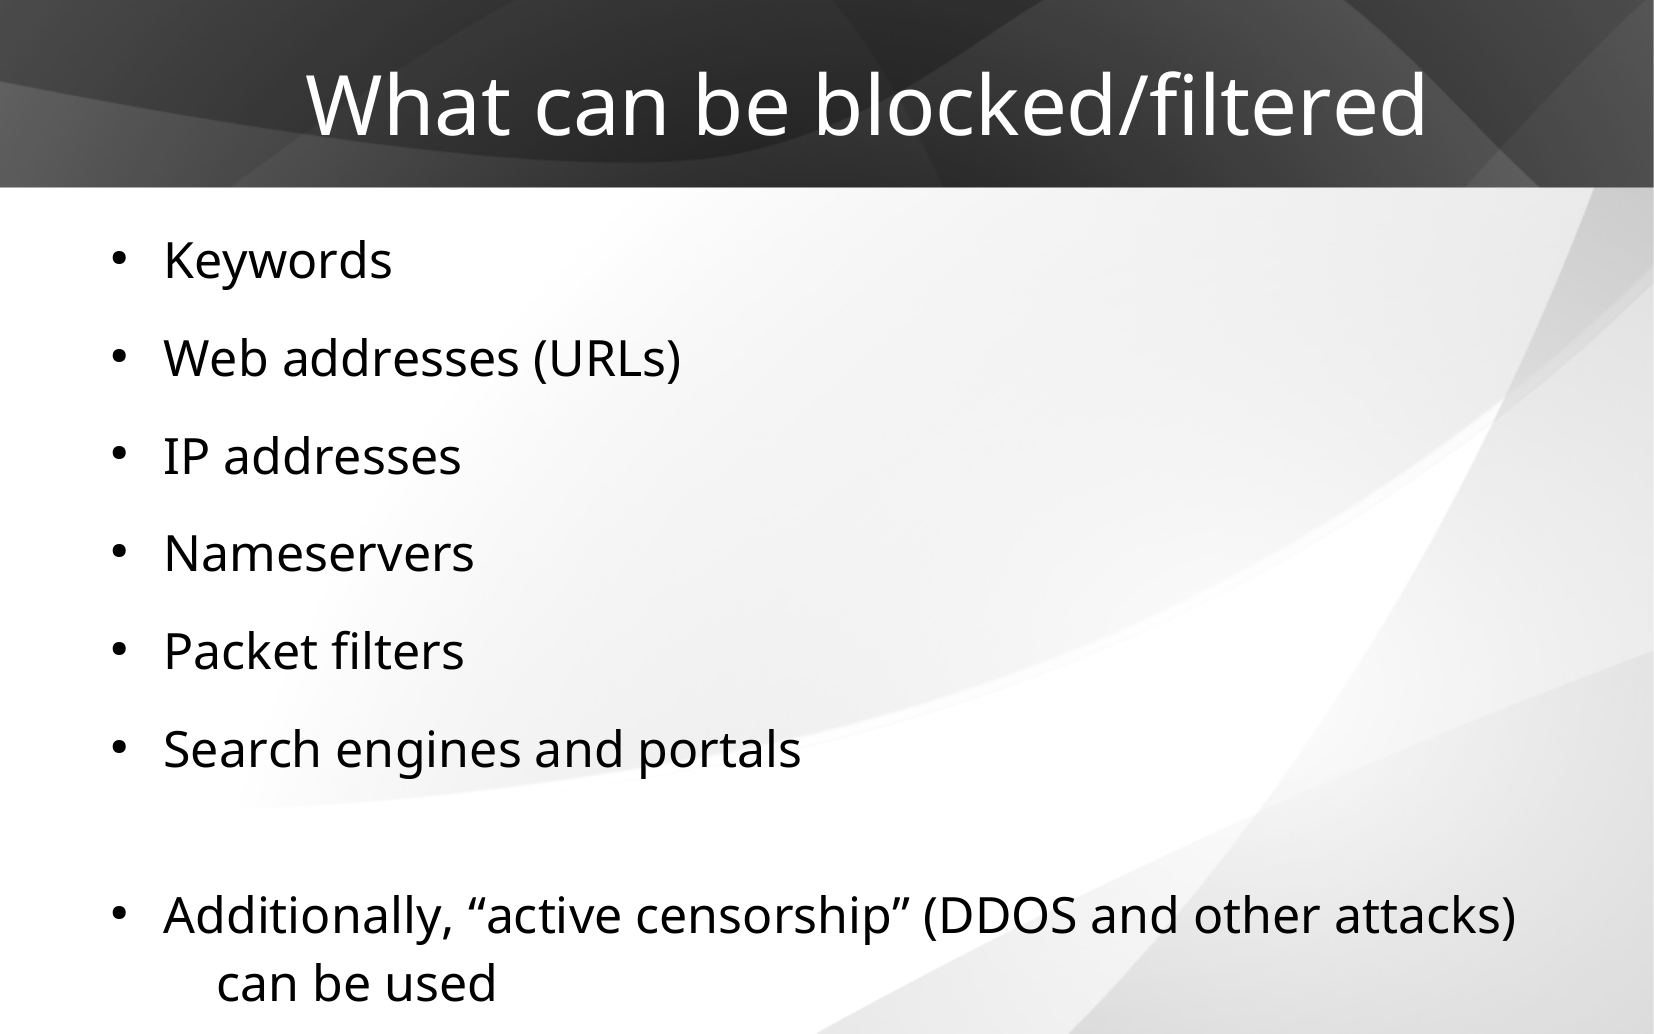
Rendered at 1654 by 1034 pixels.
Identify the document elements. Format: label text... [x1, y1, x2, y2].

list Keywords Web addresses (URLs) IP addresses Nameservers Packet filters Search engines and portals Additionally, “active censorship” (DDOS and other attacks) can be used [75, 225, 1613, 1013]
picture [0, 0, 1654, 1034]
title What can be blocked/filtered [124, 0, 1613, 208]
